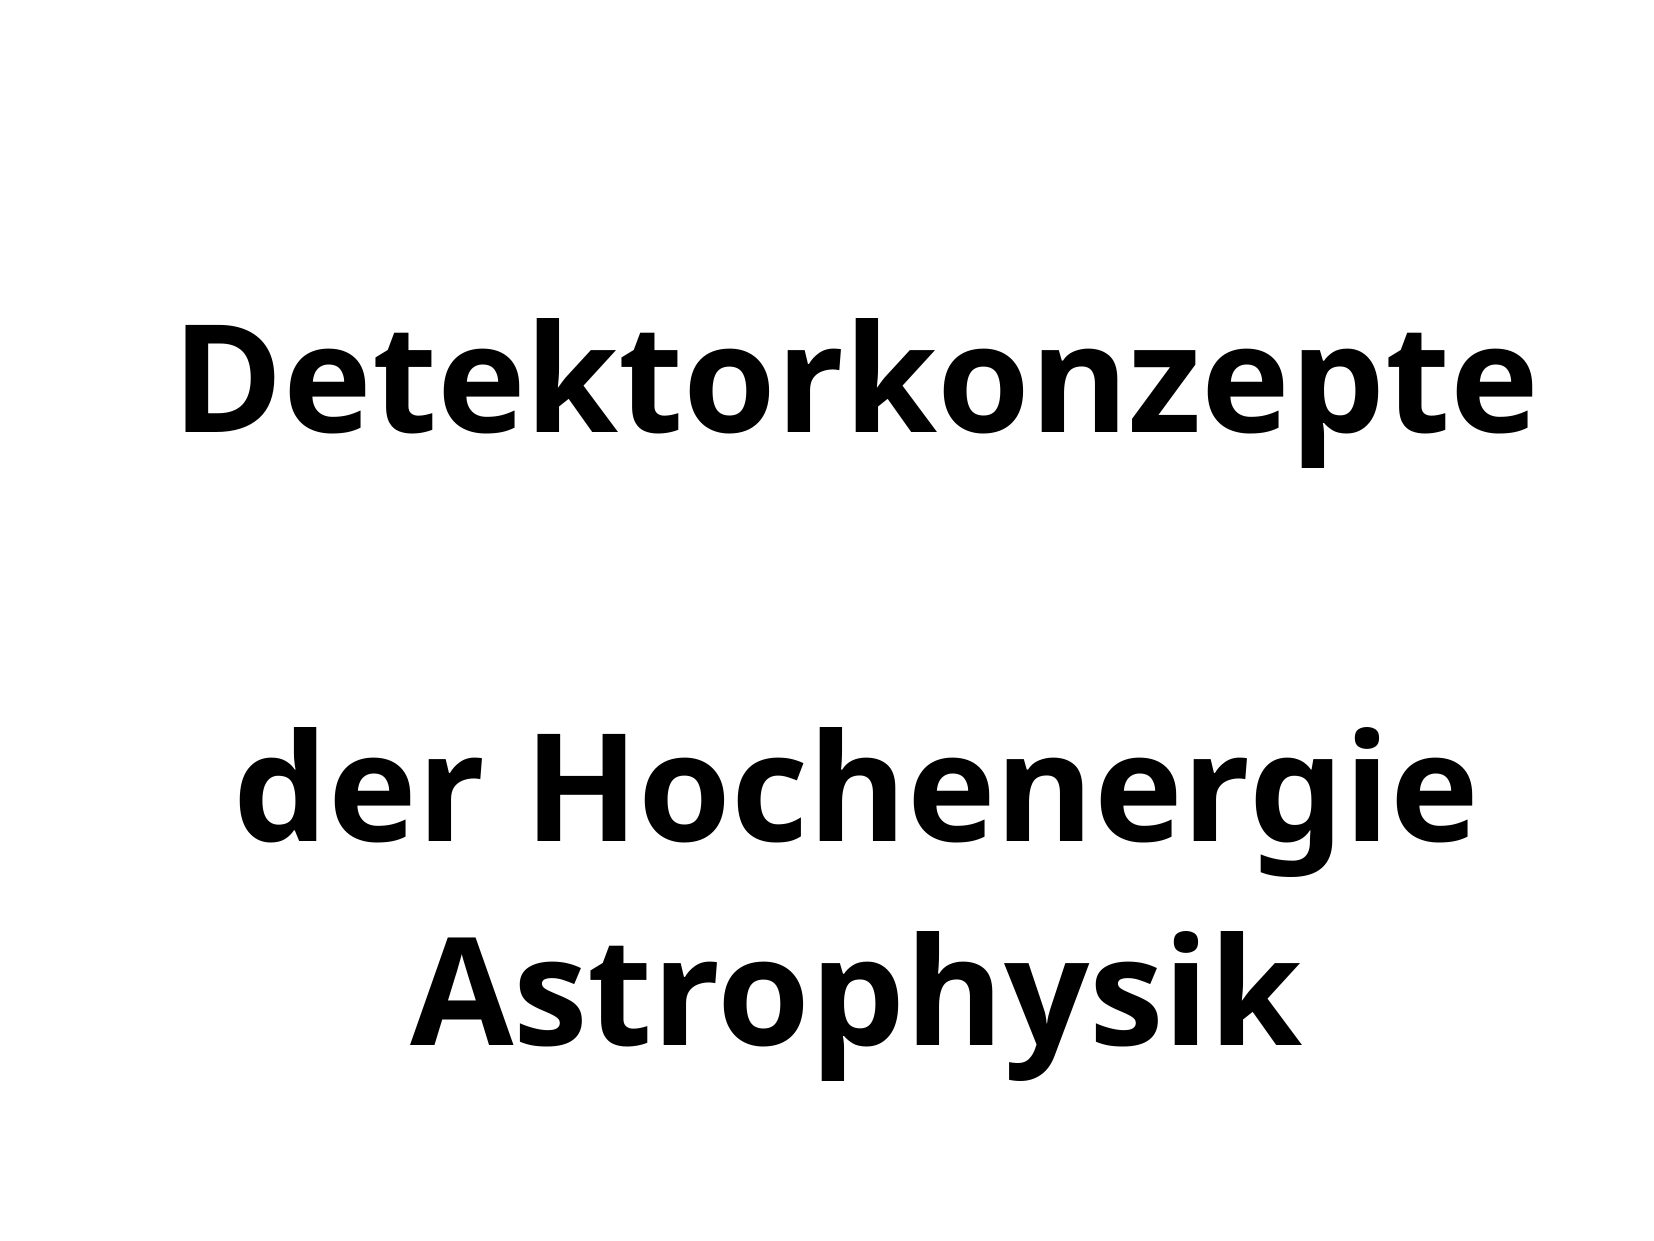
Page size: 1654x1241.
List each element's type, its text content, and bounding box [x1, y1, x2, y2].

text_box Detektorkonzepte der Hochenergie Astrophysik [88, 265, 1625, 1004]
